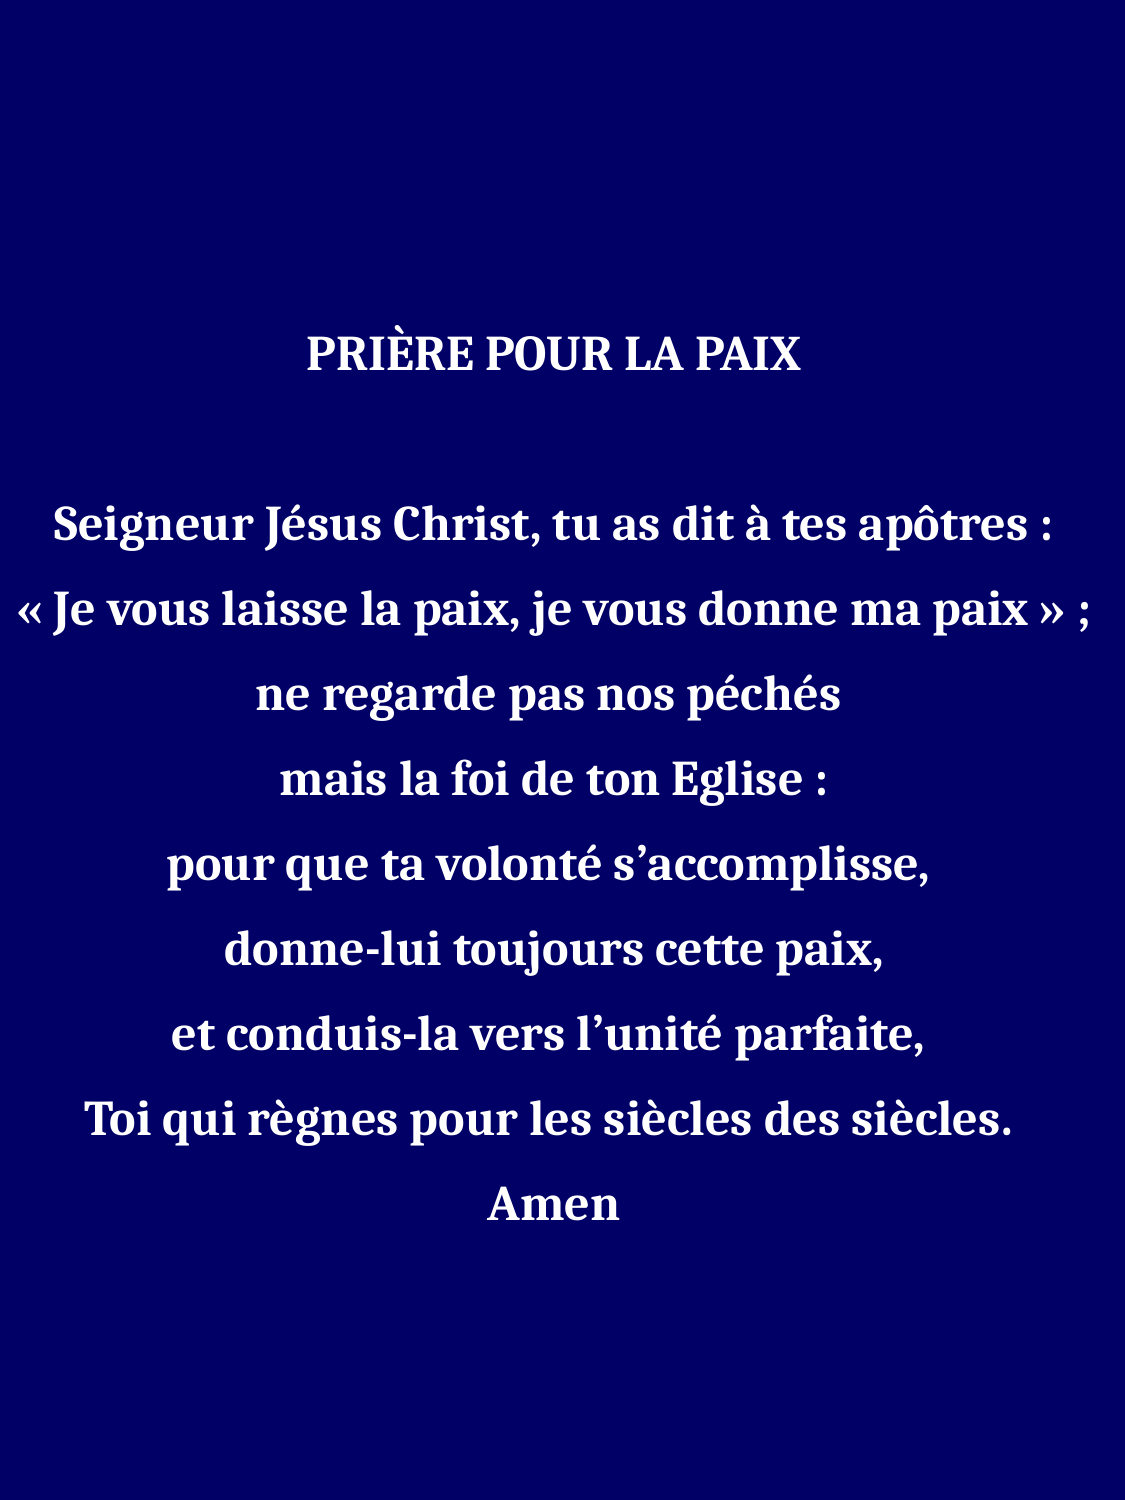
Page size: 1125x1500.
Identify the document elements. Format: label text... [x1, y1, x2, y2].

text_box PRIÈRE POUR LA PAIX Seigneur Jésus Christ, tu as dit à tes apôtres : « Je vous laisse la paix, je vous donne ma paix » ; ne regarde pas nos péchés mais la foi de ton Eglise : pour que ta volonté s’accomplisse, donne-lui toujours cette paix, et conduis-la vers l’unité parfaite, Toi qui règnes pour les siècles des siècles. Amen [0, 312, 1125, 1238]
